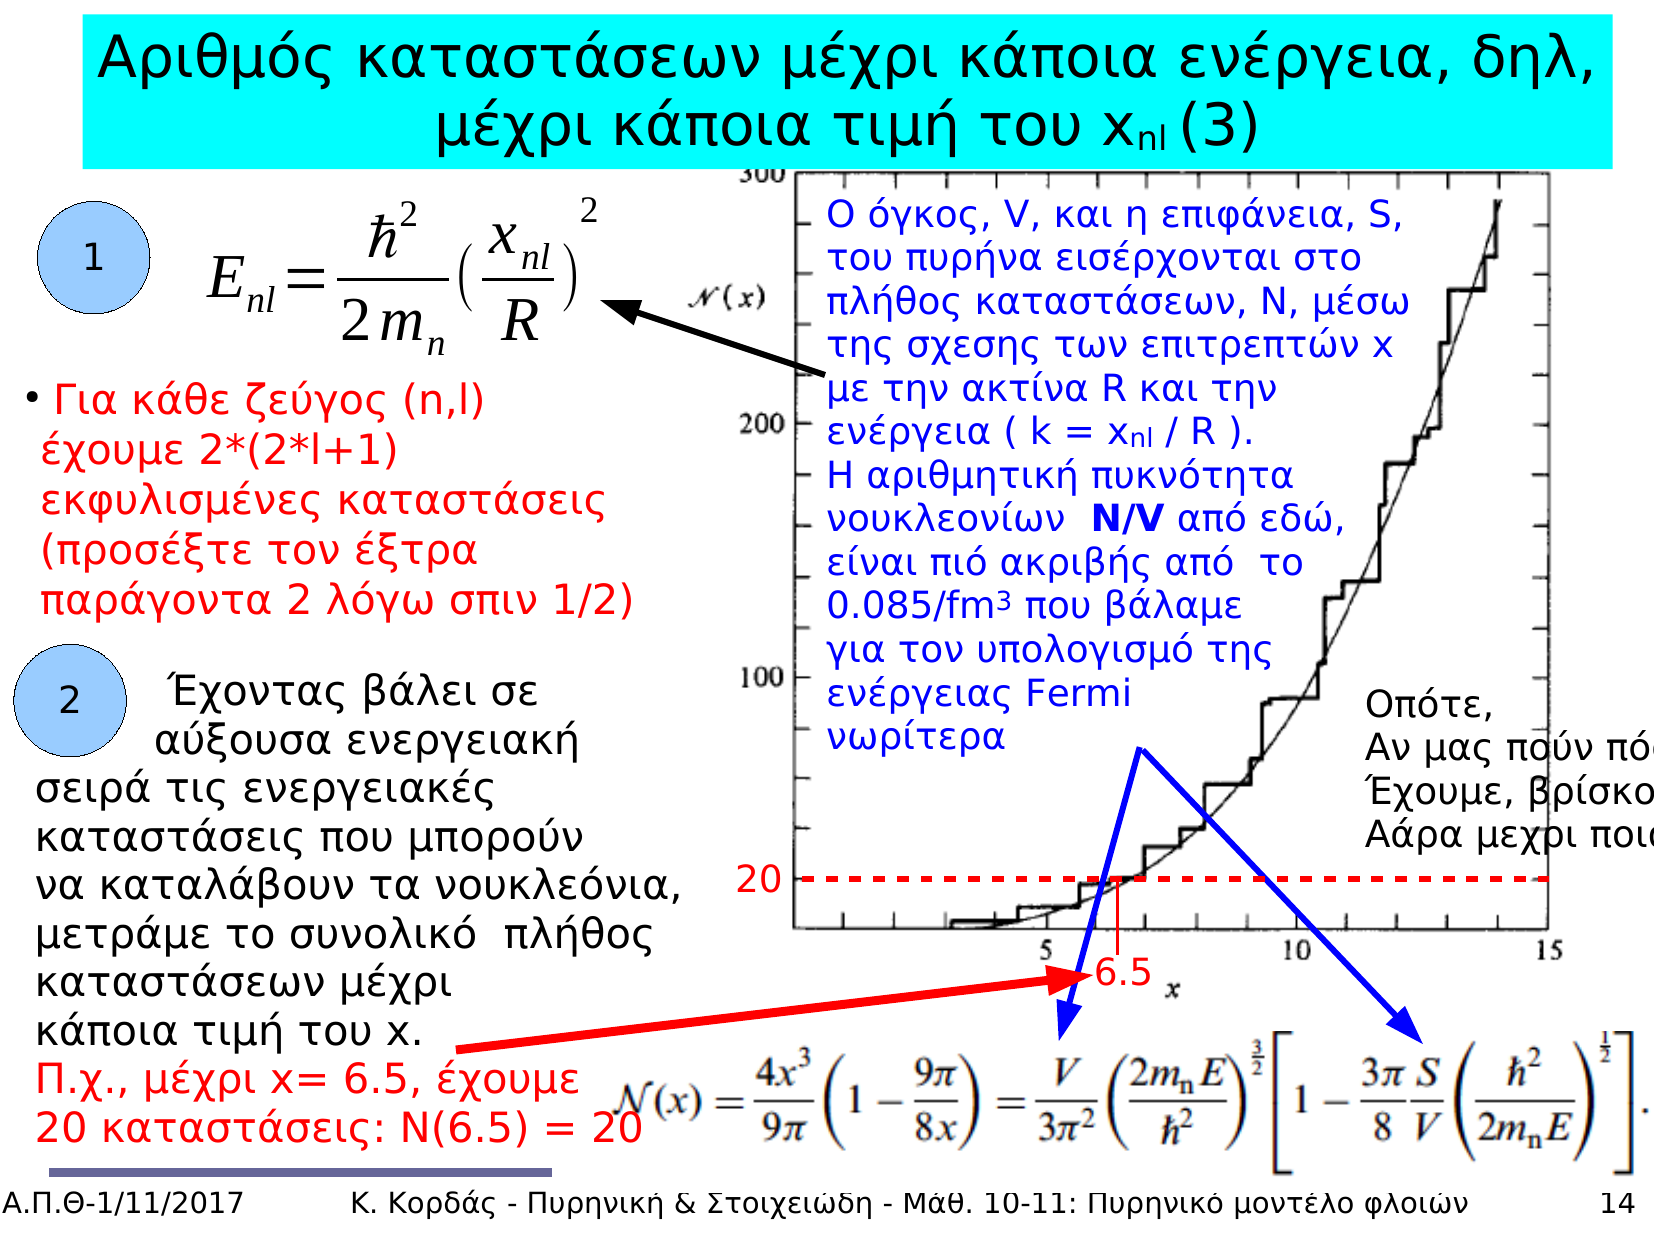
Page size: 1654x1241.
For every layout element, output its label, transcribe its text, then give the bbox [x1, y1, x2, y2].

text_box 1 [37, 201, 151, 314]
text_box 6.5 [1078, 943, 1169, 1003]
title Αριθμός καταστάσεων μέχρι κάποια ενέργεια, δηλ, μέχρι κάποια τιμή του xnl (3) [82, 14, 1613, 170]
text_box O όγκος, V, και η επιφάνεια, S, του πυρήνα εισέρχονται στο πλήθος καταστάσεων, N, μέσω της σχεσης των επιτρεπτών x με την ακτίνα R και την ενέργεια ( k = xnl / R ). Η αριθμητική πυκνότητα νουκλεονίων N/V από εδώ, είναι πιό ακριβής από το 0.085/fm3 που βάλαμε για τον υπολογισμό της ενέργειας Fermi νωρίτερα [811, 185, 1439, 782]
text_box 20 [720, 850, 798, 910]
picture [552, 782, 1654, 1193]
text_box 2 [13, 677, 19, 725]
text_box Έχοντας βάλει σε αύξουσα ενεργειακή σειρά τις ενεργειακές καταστάσεις που μπορούν να καταλάβουν τα νουκλεόνια, μετράμε το συνολικό πλήθος καταστάσεων μέχρι κάποια τιμή του x. Π.χ., μέχρι x= 6.5, έχουμε 20 καταστάσεις: Ν(6.5) = 20 [19, 659, 712, 1165]
text_box 2 [32, 644, 109, 659]
text_box Για κάθε ζεύγος (n,l) έχουμε 2*(2*l+1) εκφυλισμένες καταστάσεις (προσέξτε τον έξτρα παράγοντα 2 λόγω σπιν 1/2) [10, 365, 811, 631]
chart [187, 187, 615, 366]
picture [627, 631, 1126, 1015]
text_box Οπότε, Αν μας πούν πόσα νετρόνια Έχουμε, βρίσκουμε μέρχι ποιό x χρειαζόμαστε, Αάρα μεχρι ποιά ενεργειακή στάθμη → Ενέργεια Fερμι [1350, 675, 1654, 866]
picture [627, 316, 782, 365]
picture [627, 112, 1654, 675]
